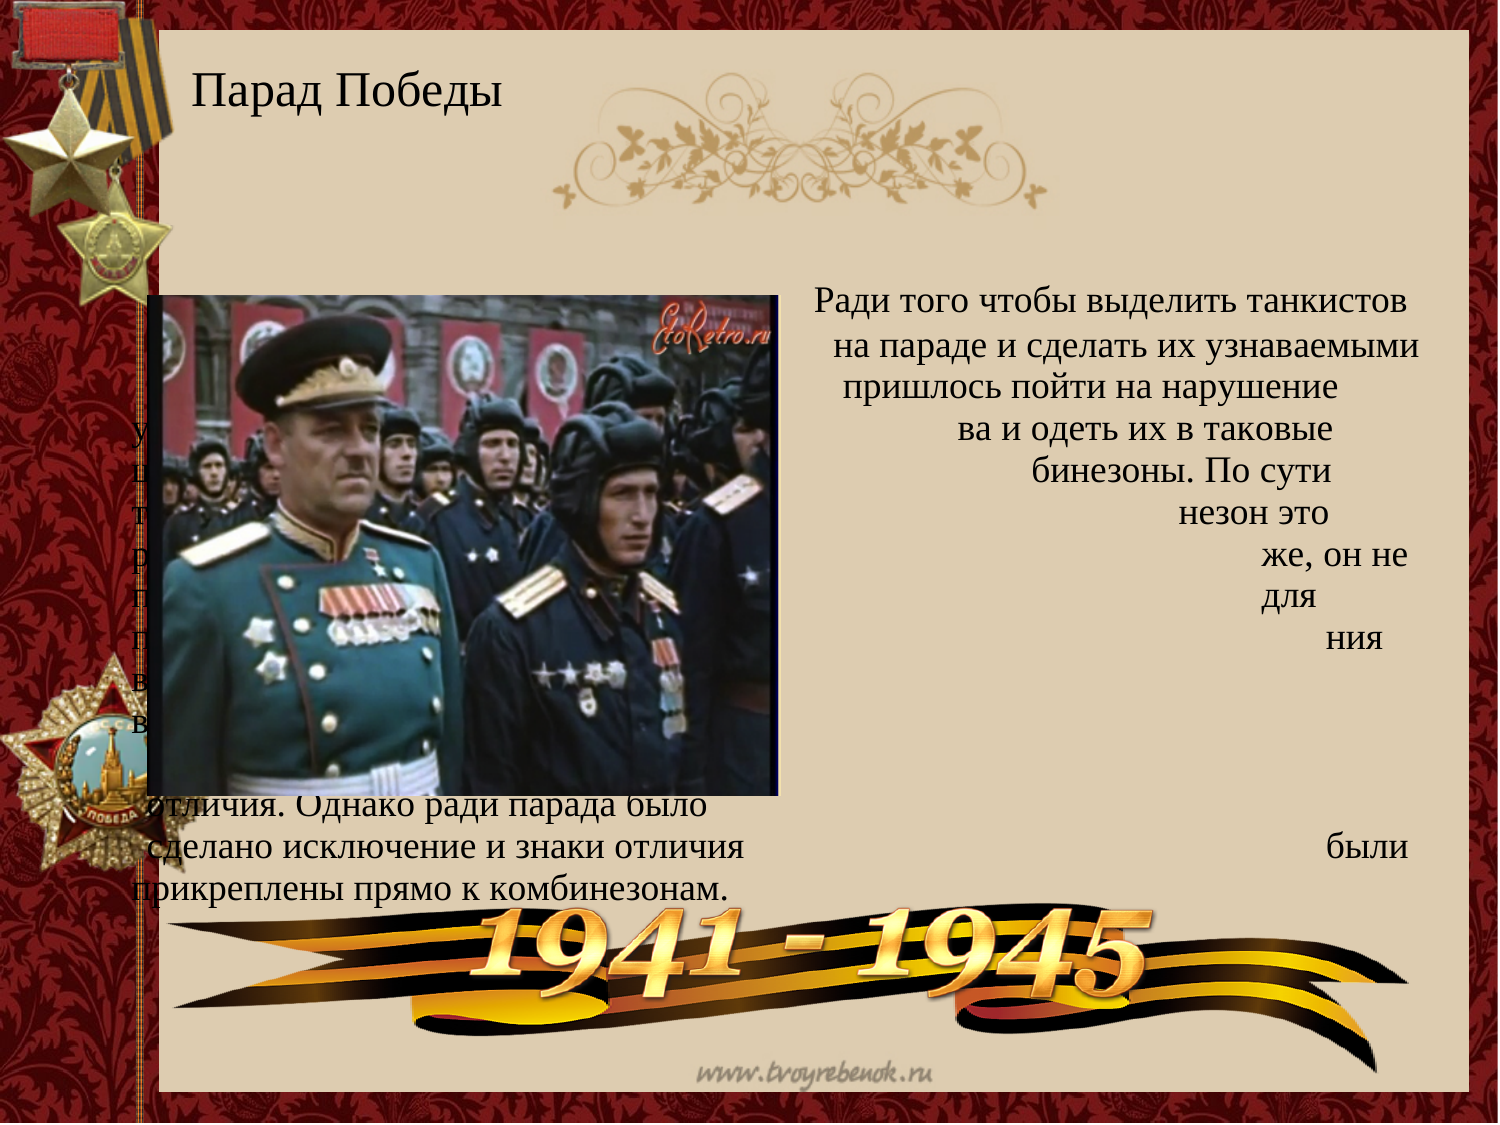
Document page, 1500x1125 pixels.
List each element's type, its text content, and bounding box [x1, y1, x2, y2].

text_box Парад Победы [177, 54, 532, 148]
picture [0, 0, 1498, 1123]
list Ради того чтобы выделить танкистов на параде и сделать их узнаваемыми пришлось пойти на нарушение уста- ва и одеть их в таковые шлемы и ком- - бинезоны. По сути танковый комби- незон это рабочая одежда и, конечно же, он не предназначался не только для парадов, но и вообще для ноше- ния вне части или вне марша танко- вых колонн. На комбинезонах не было предусмотрено ношения знаков отличия. Однако ради парада было сделано исключение и знаки отличия были прикреплены прямо к комбинезонам. [74, 263, 1425, 1006]
